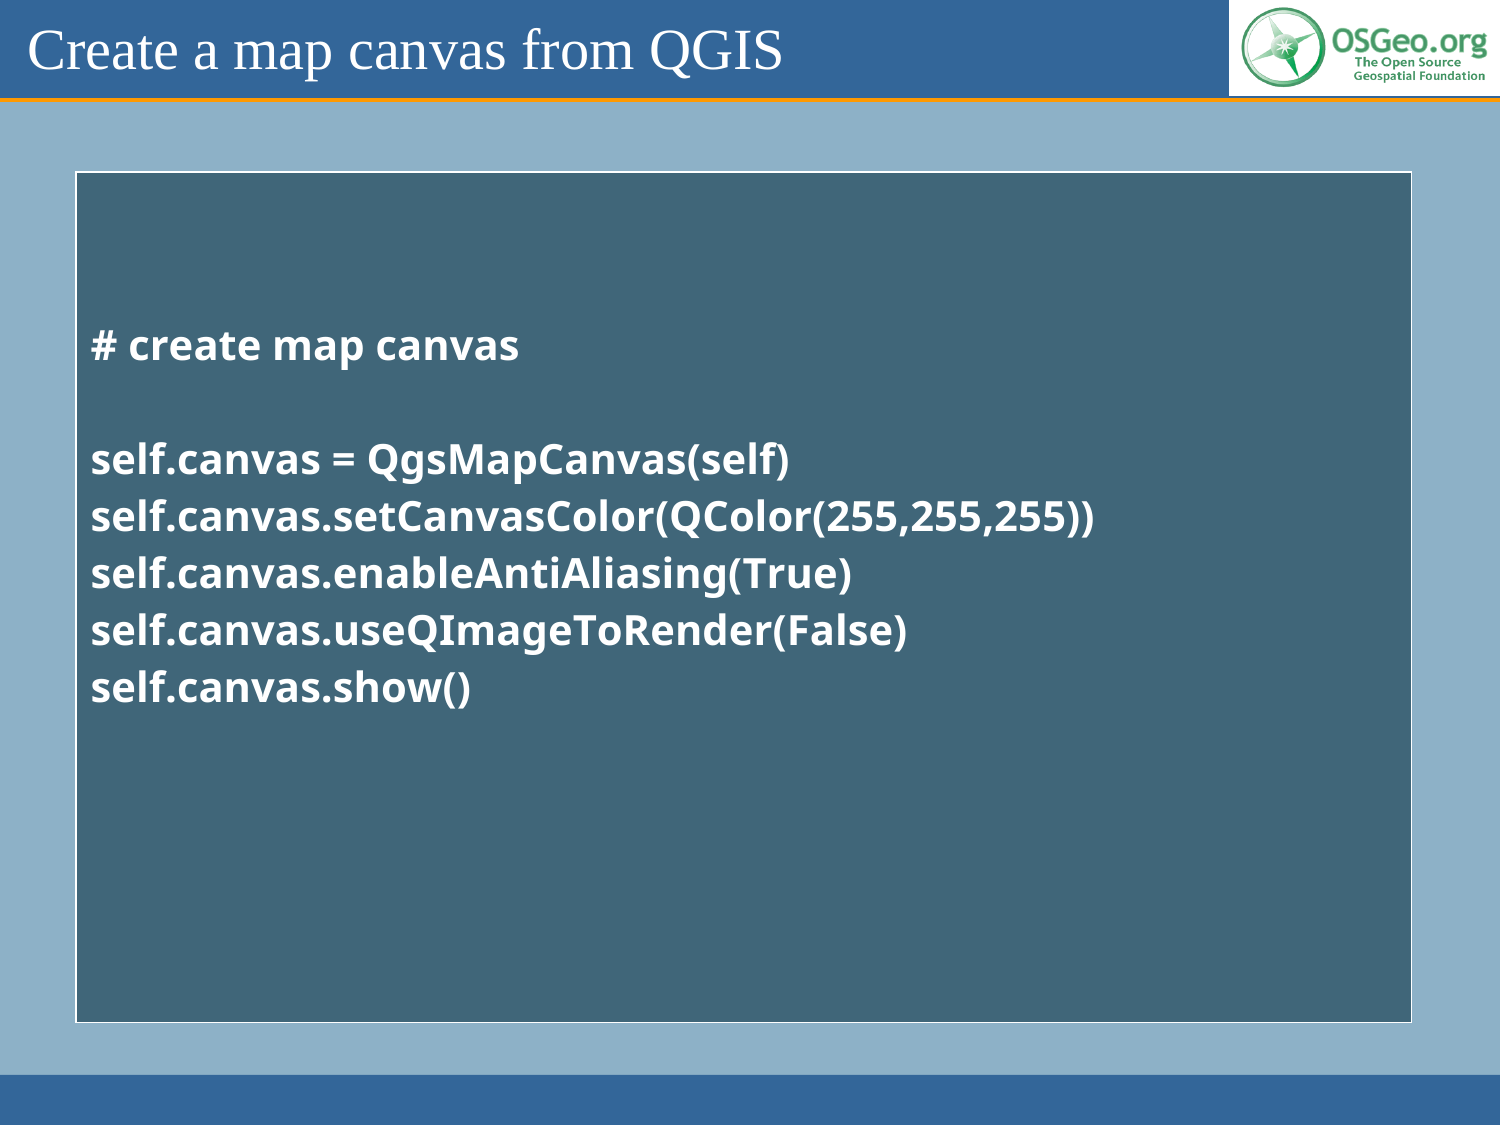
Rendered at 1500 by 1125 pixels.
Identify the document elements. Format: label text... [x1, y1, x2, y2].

text_box # create map canvas self.canvas = QgsMapCanvas(self) self.canvas.setCanvasColor(QColor(255,255,255)) self.canvas.enableAntiAliasing(True) self.canvas.useQImageToRender(False) self.canvas.show() [75, 171, 1412, 1023]
picture [1228, 0, 1500, 97]
title Create a map canvas from QGIS [12, 0, 1091, 100]
